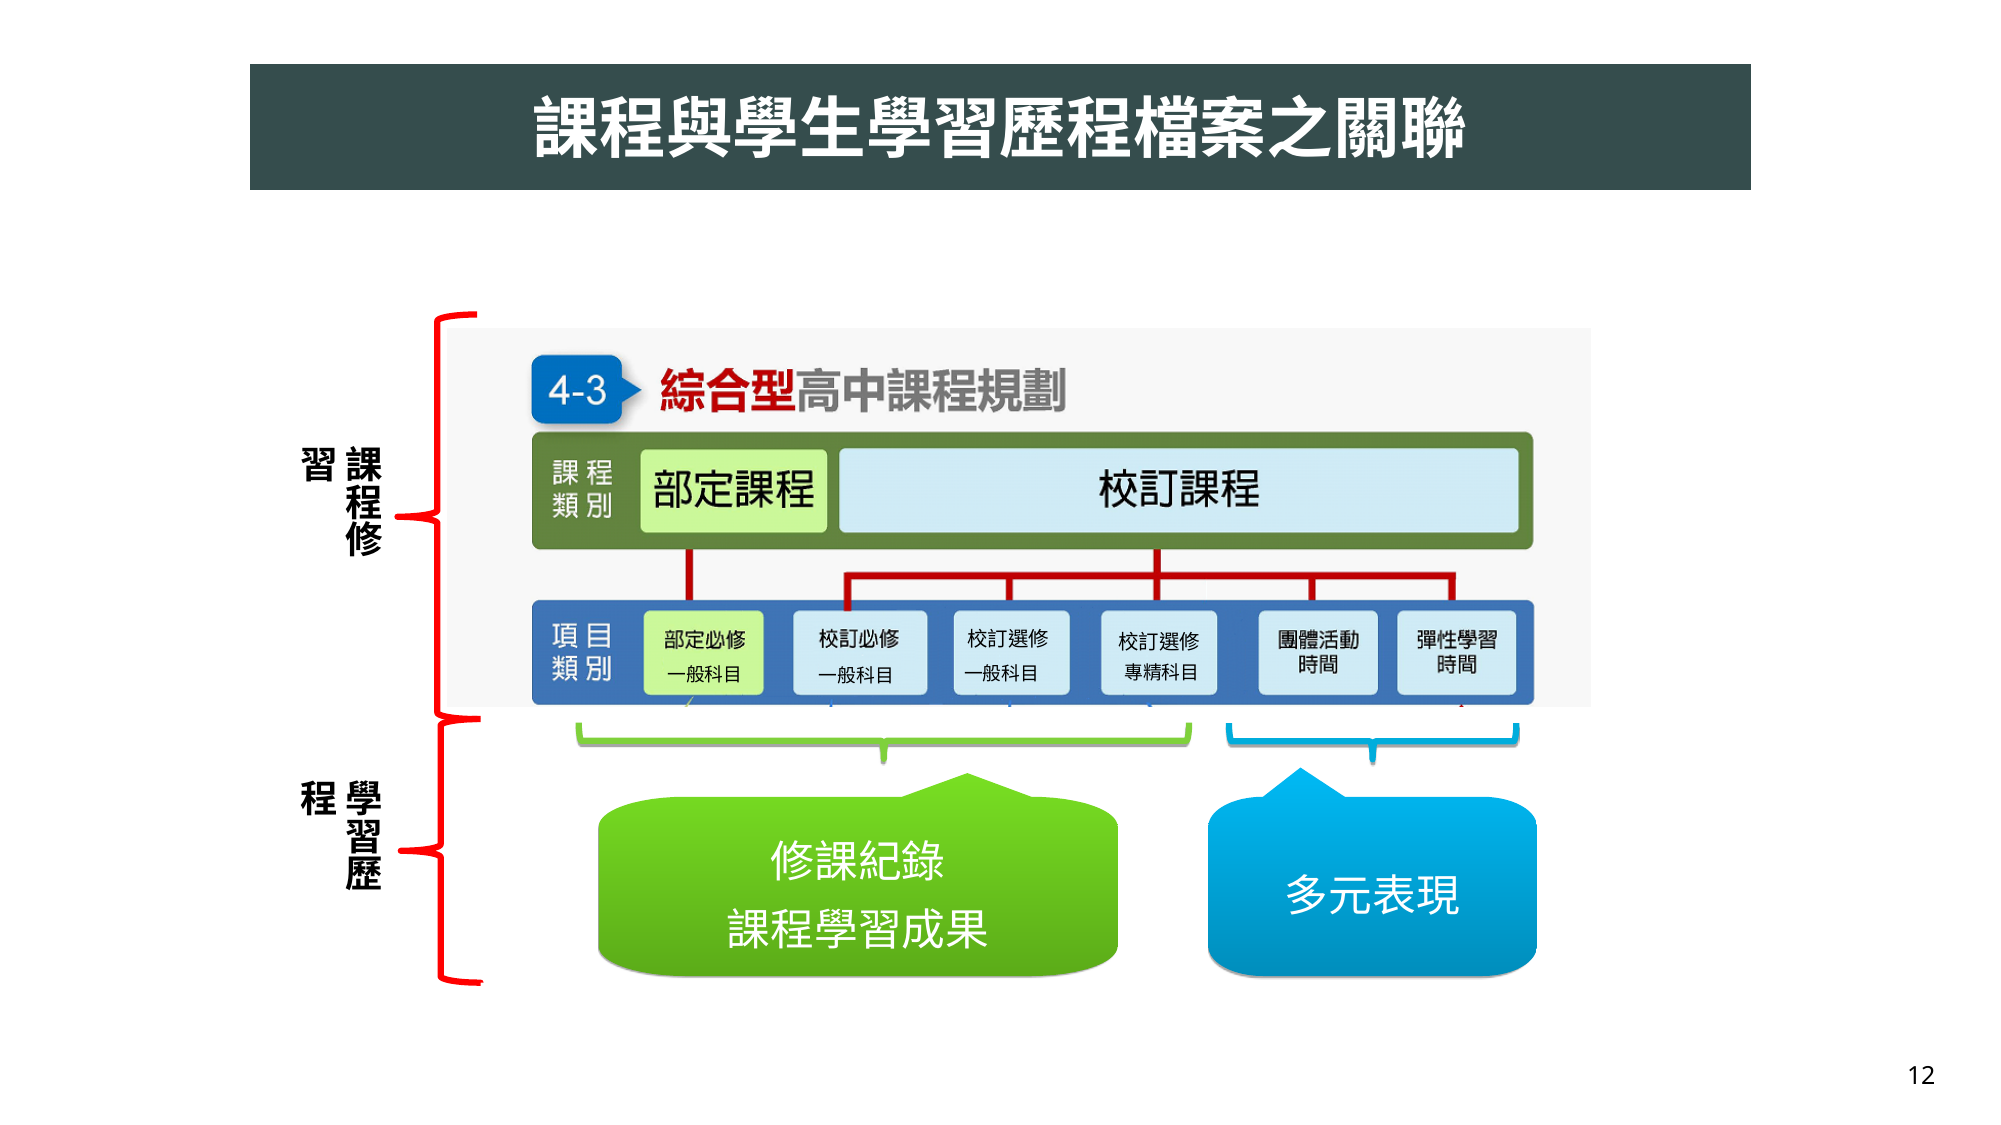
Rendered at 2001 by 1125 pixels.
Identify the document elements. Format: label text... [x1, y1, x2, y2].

text_box 一般科目 [803, 649, 910, 695]
text_box 課程修習 [316, 430, 393, 603]
text_box 校訂選修 [1103, 614, 1216, 662]
text_box 課程與學生學習歷程檔案之關聯 [325, 78, 1676, 223]
picture [447, 329, 1591, 707]
text_box 多元表現 [1208, 767, 1537, 977]
text_box 修課紀錄 課程學習成果 [598, 773, 1118, 977]
text_box 專精科目 [1109, 646, 1216, 691]
picture [250, 64, 1751, 191]
text_box 12 [1892, 1043, 1955, 1094]
text_box 校訂選修 [952, 611, 1066, 659]
text_box 學習歷程 [316, 764, 393, 938]
text_box 一般科目 [652, 648, 759, 693]
text_box 一般科目 [949, 647, 1056, 692]
